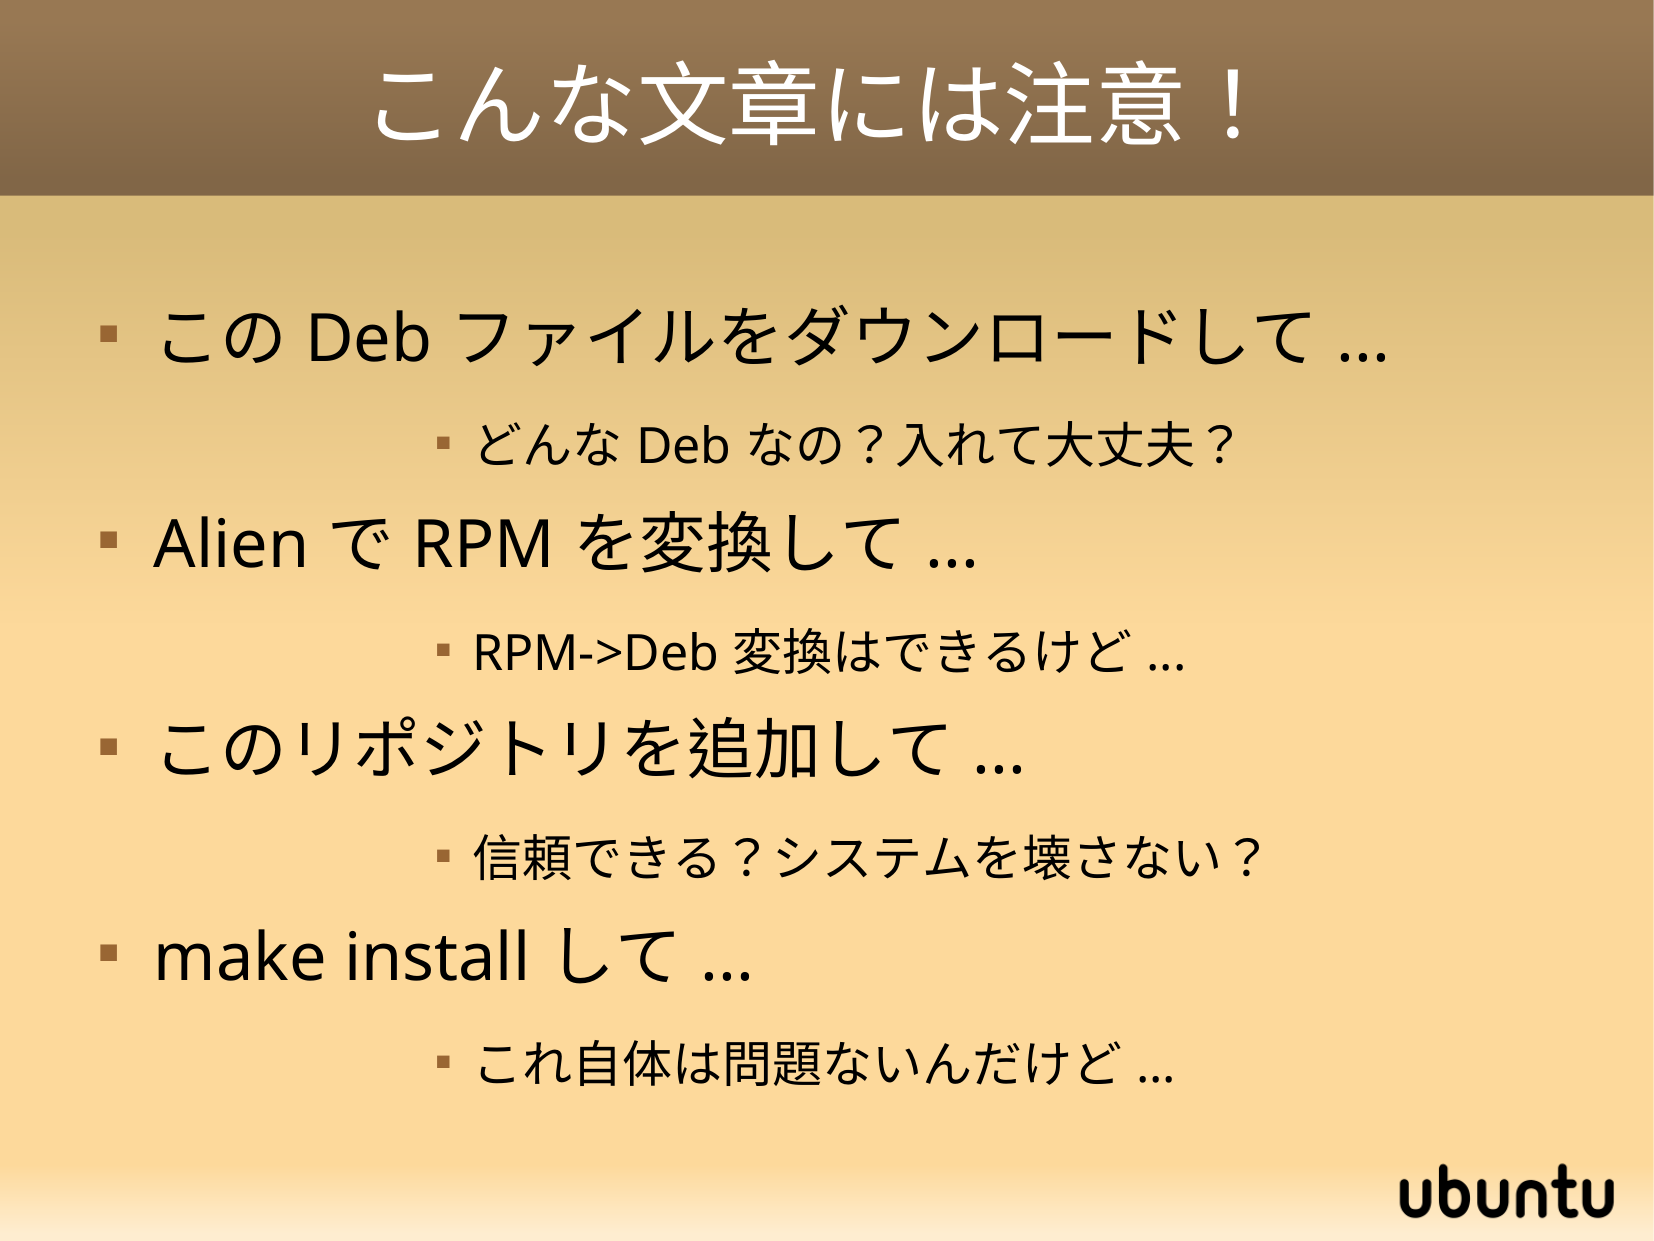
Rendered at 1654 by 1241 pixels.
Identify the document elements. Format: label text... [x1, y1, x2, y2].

list このDebファイルをダウンロードして... どんなDebなの？入れて大丈夫？ AlienでRPMを変換して... RPM->Deb変換はできるけど... このリポジトリを追加して... 信頼できる？システムを壊さない？ make installして... これ自体は問題ないんだけど... [82, 290, 1571, 1094]
title こんな文章には注意！ [76, 0, 1565, 208]
picture [0, 0, 1654, 1241]
